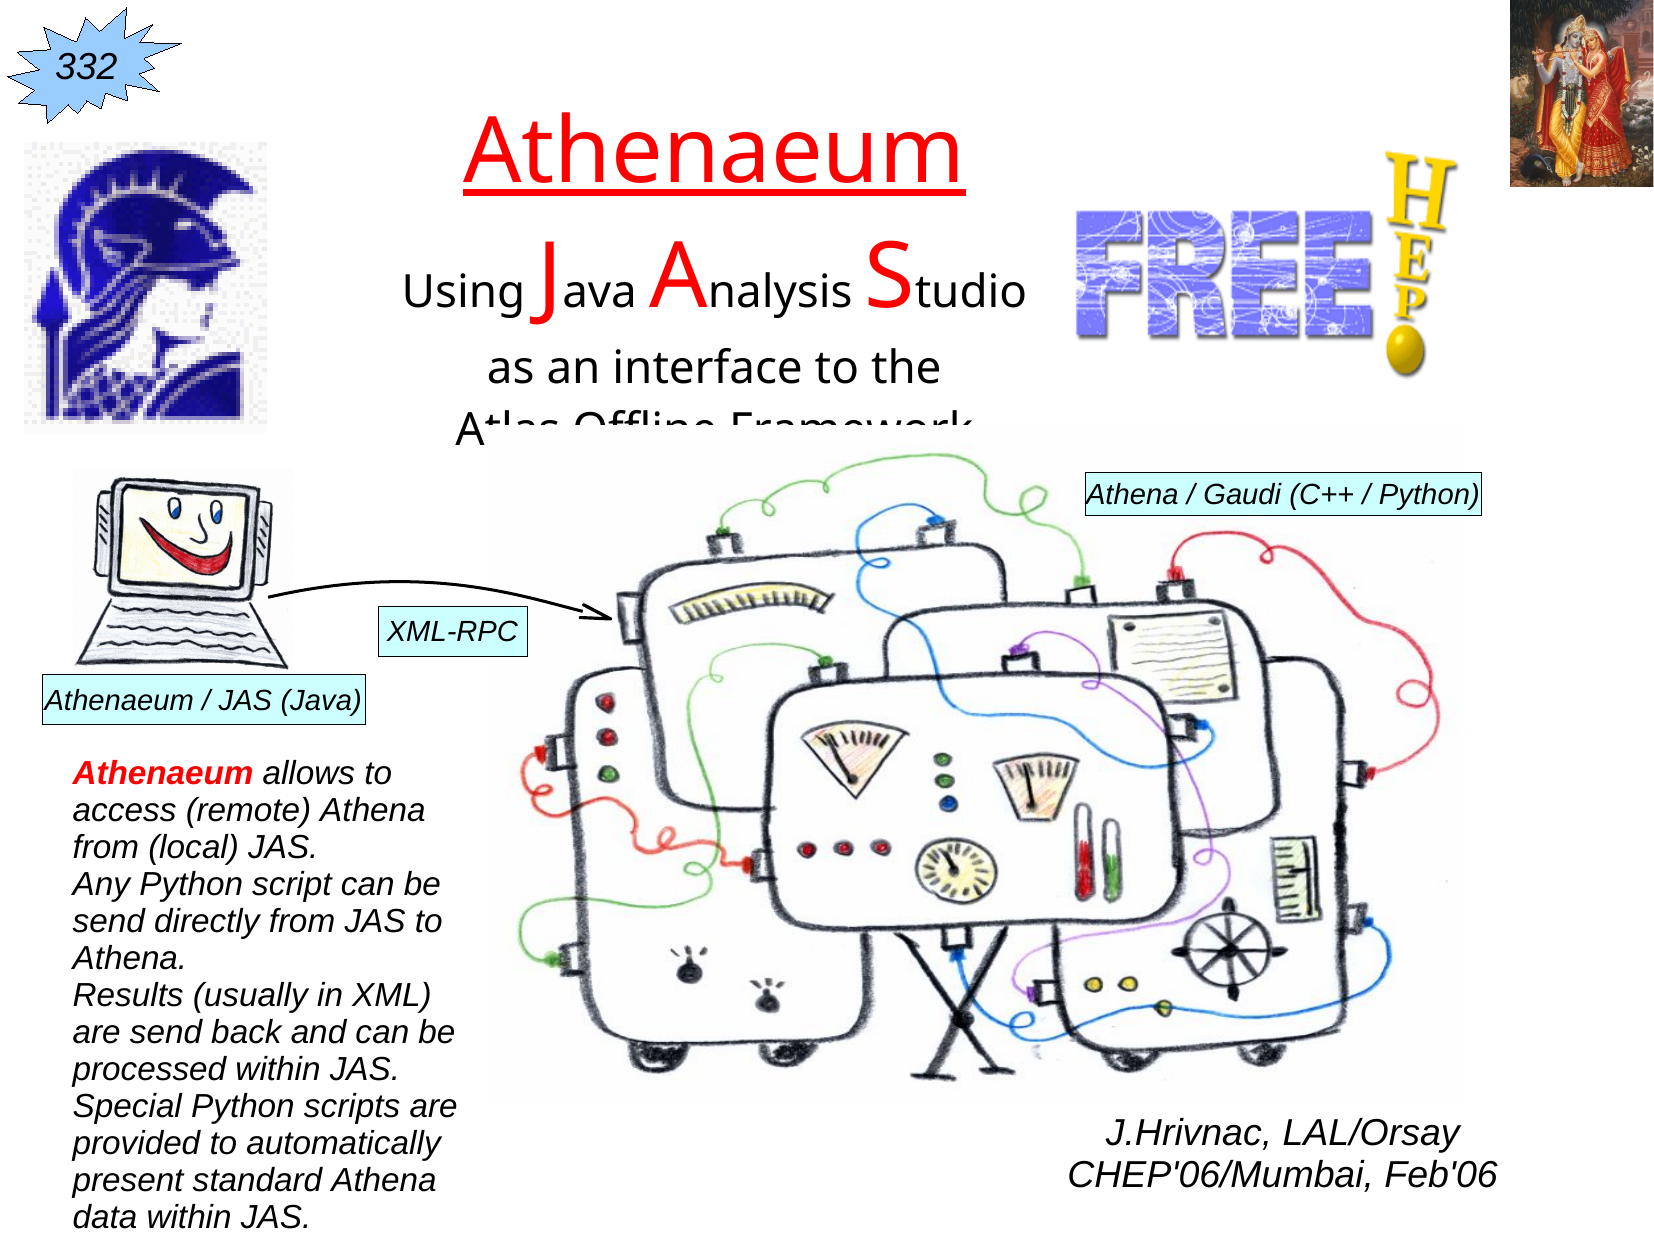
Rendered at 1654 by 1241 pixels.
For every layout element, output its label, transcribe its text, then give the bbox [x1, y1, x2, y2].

title Athenaeum Using Java Analysis Studio as an interface to the Atlas Offline Framework [97, 111, 1332, 432]
picture [1061, 144, 1470, 388]
picture [486, 425, 1465, 1108]
picture [24, 142, 267, 433]
picture [73, 468, 293, 674]
picture [1510, 0, 1654, 187]
text_box Athenaeum / JAS (Java) [42, 674, 366, 725]
text_box XML-RPC [378, 606, 528, 657]
text_box Athena / Gaudi (C++ / Python) [1085, 472, 1482, 516]
text_box J.Hrivnac, LAL/Orsay CHEP'06/Mumbai, Feb'06 [1052, 1104, 1515, 1204]
text_box 332 [7, 7, 182, 124]
text_box Athenaeum allows to access (remote) Athena from (local) JAS. Any Python script can be send directly from JAS to Athena. Results (usually in XML) are send back and can be processed within JAS. Special Python scripts are provided to automatically present standard Athena data within JAS. [57, 747, 502, 1241]
